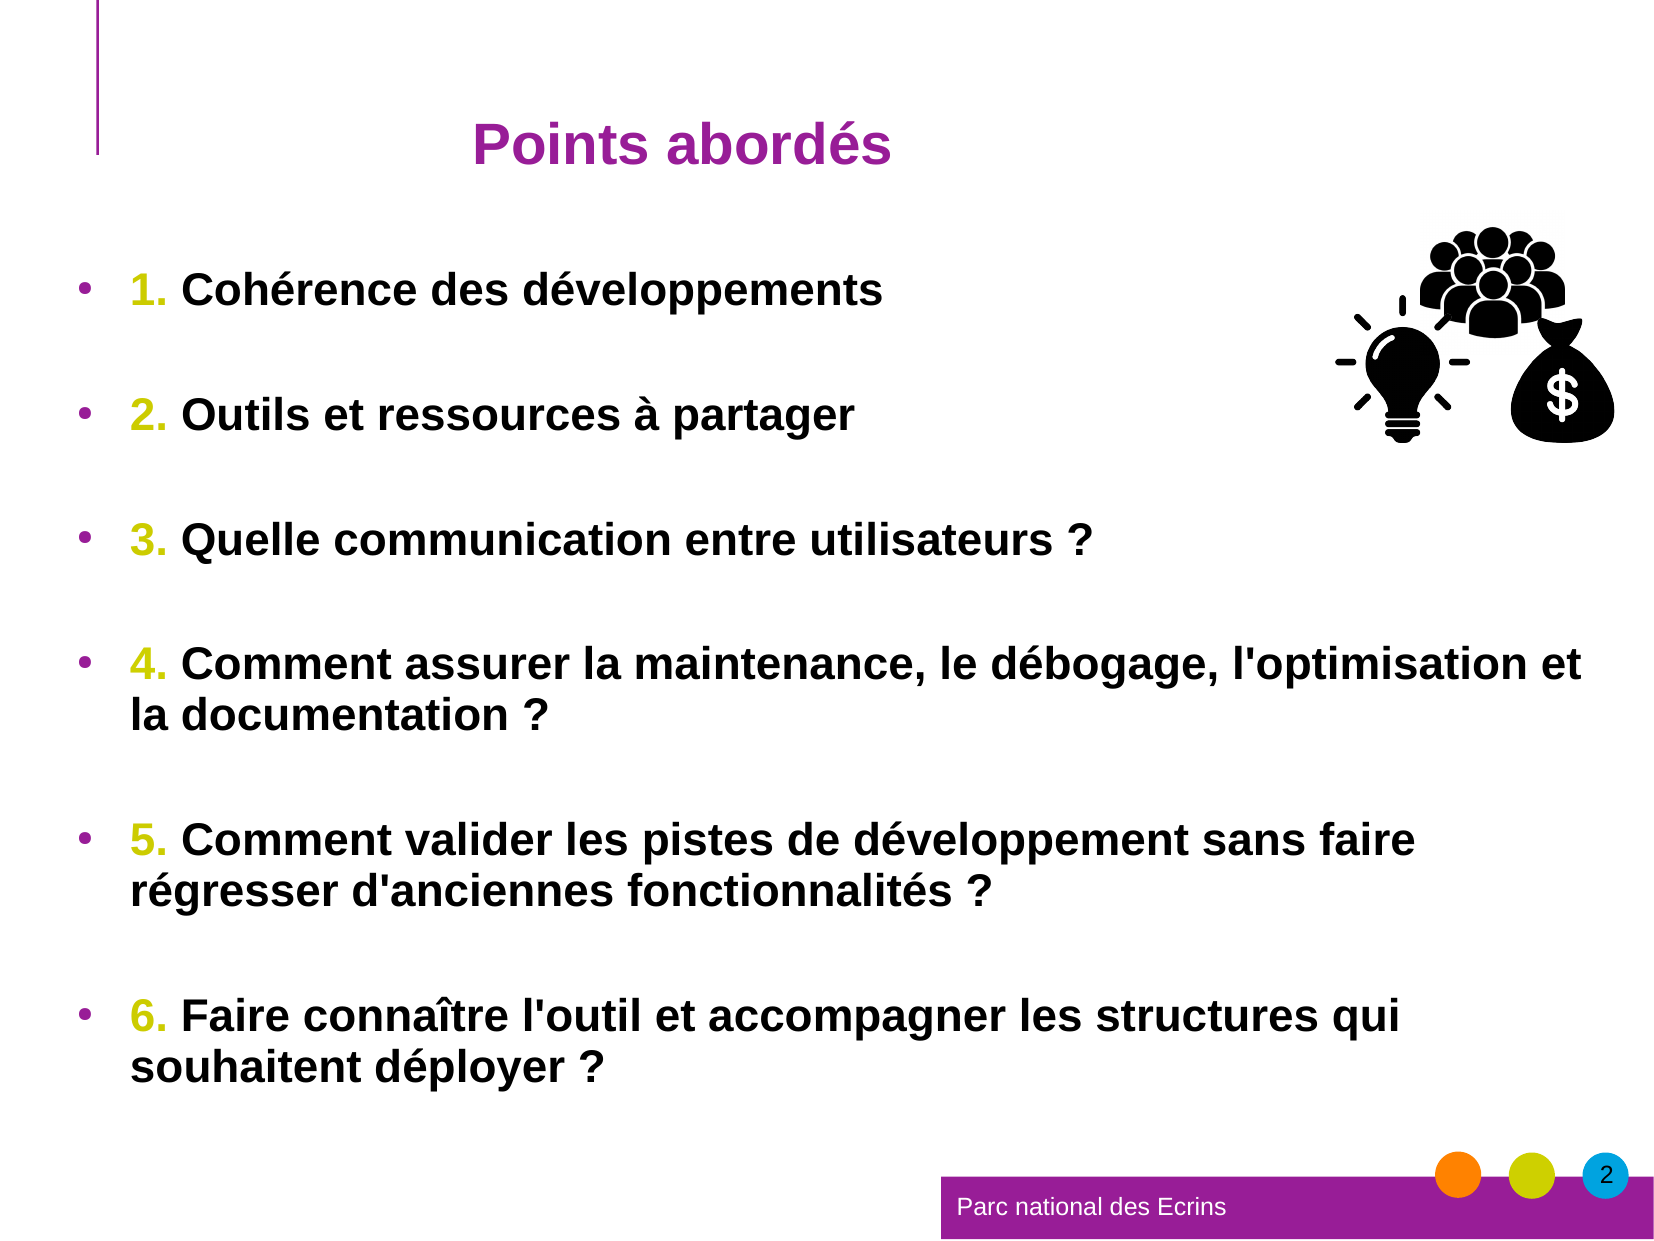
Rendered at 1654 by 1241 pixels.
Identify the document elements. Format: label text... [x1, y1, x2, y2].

picture [1328, 210, 1625, 443]
list 1. Cohérence des développements 2. Outils et ressources à partager 3. Quelle communication entre utilisateurs ? 4. Comment assurer la maintenance, le débogage, l'optimisation et la documentation ? 5. Comment valider les pistes de développement sans faire régresser d'anciennes fonctionnalités ? 6. Faire connaître l'outil et accompagner les structures qui souhaitent déployer ? [59, 177, 1625, 1241]
title Points abordés [472, 29, 1241, 177]
